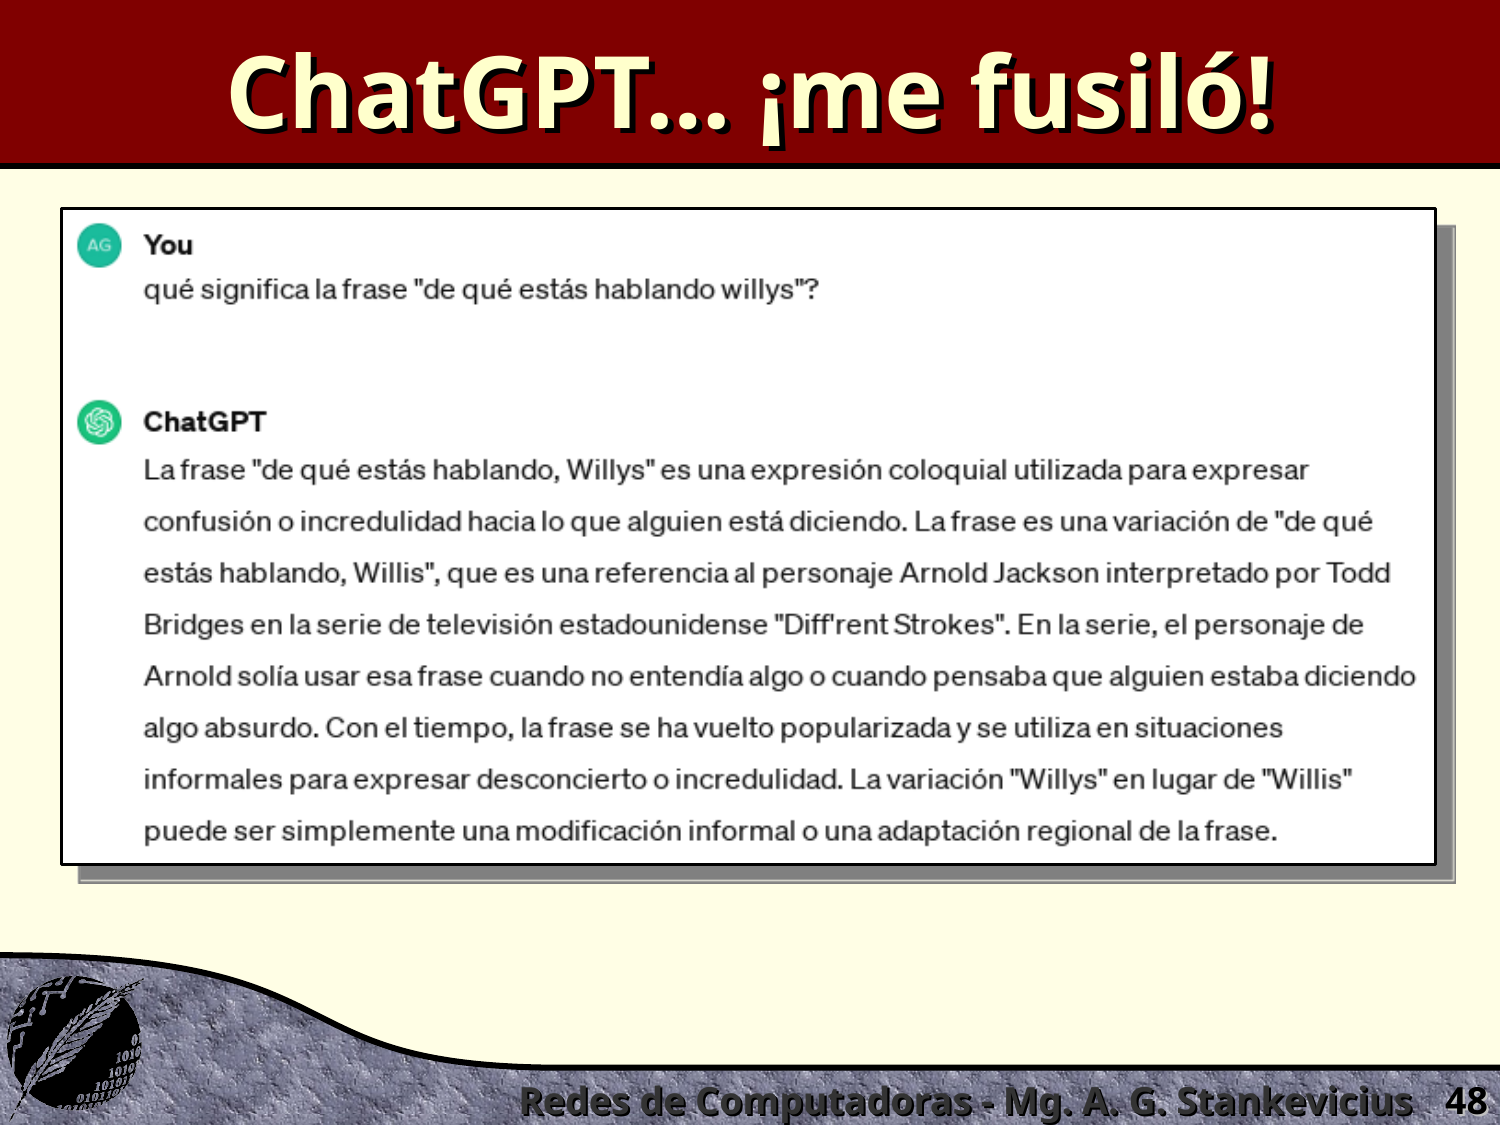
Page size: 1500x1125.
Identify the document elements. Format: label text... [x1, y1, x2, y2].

picture [0, 959, 1500, 1125]
picture [790, 1100, 795, 1110]
title ChatGPT… ¡me fusiló! [15, 5, 1485, 160]
picture [1047, 1100, 1054, 1110]
picture [63, 210, 1435, 863]
